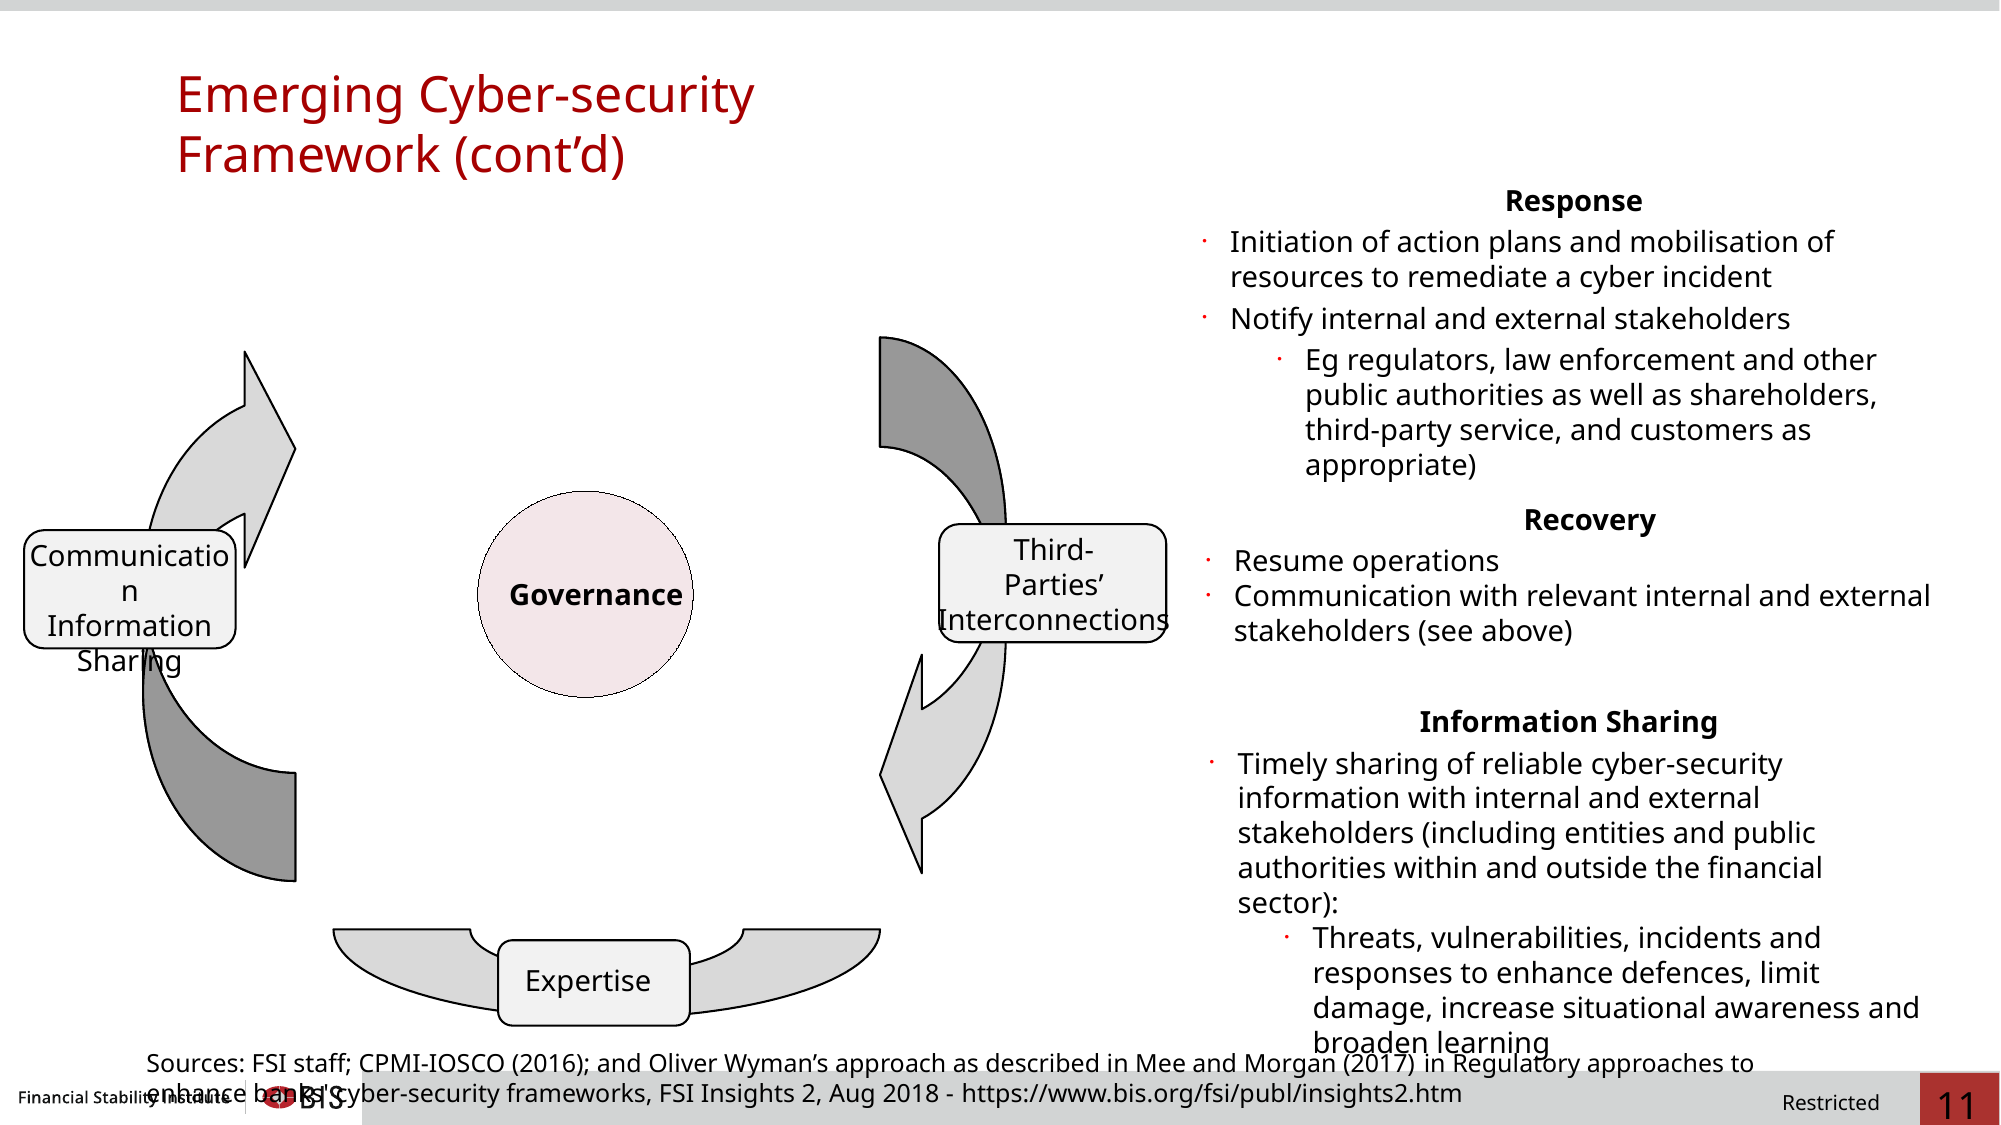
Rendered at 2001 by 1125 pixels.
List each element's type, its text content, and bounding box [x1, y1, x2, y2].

text_box Response Initiation of action plans and mobilisation of resources to remediate a cyber incident Notify internal and external stakeholders Eg regulators, law enforcement and other public authorities as well as shareholders, third-party service, and customers as appropriate) [1187, 175, 1961, 489]
text_box Expertise [510, 955, 667, 1005]
picture [219, 515, 244, 530]
text_box Information Sharing Timely sharing of reliable cyber-security information with internal and external stakeholders (including entities and public authorities within and outside the financial sector): Threats, vulnerabilities, incidents and responses to enhance defences, limit damage, increase situational awareness and broaden learning [1194, 696, 1944, 1068]
text_box Communication Information Sharing [9, 530, 251, 685]
text_box [143, 685, 296, 882]
text_box [879, 644, 1006, 874]
text_box Third- Parties’ Interconnections [916, 523, 1192, 644]
text_box Sources: FSI staff; CPMI-IOSCO (2016); and Oliver Wyman’s approach as described in Mee and Morgan (2017) in Regulatory approaches to enhance banks' cyber-security frameworks, FSI Insights 2, Aug 2018 - https://www.bis.org/fsi/publ/insights2.htm [131, 1040, 1798, 1125]
text_box [149, 351, 296, 553]
text_box [879, 337, 1006, 523]
title Emerging Cyber-security Framework (cont’d) [176, 62, 995, 138]
picture [87, 231, 1089, 961]
text_box Governance [477, 491, 694, 698]
text_box [351, 940, 862, 1026]
text_box Recovery Resume operations Communication with relevant internal and external stakeholders (see above) [1191, 493, 1989, 655]
slide_number <numéro> [1921, 1074, 2000, 1125]
